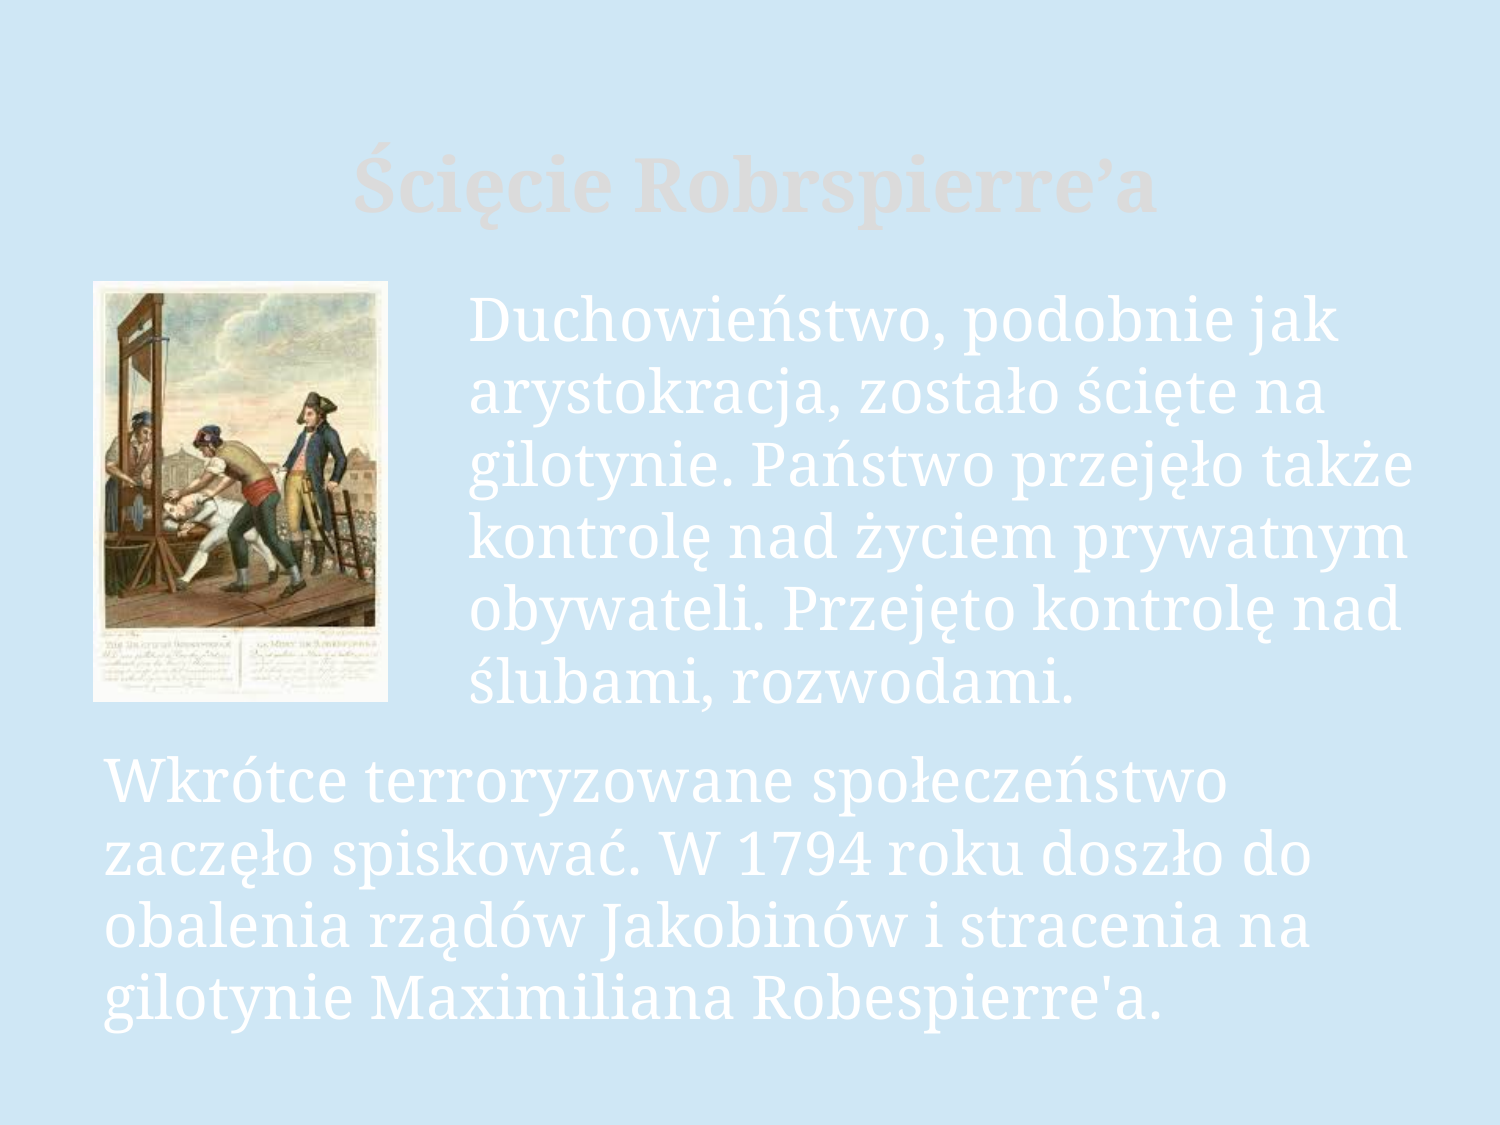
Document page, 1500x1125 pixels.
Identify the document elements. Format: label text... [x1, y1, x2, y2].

title Ścięcie Robrspierre’a [82, 82, 1432, 282]
picture [93, 281, 388, 702]
list Wkrótce terroryzowane społeczeństwo zaczęło spiskować. W 1794 roku doszło do obalenia rządów Jakobinów i stracenia na gilotynie Maximiliana Robespierre'a. [70, 550, 1348, 1079]
text_box Duchowieństwo, podobnie jak arystokracja, zostało ścięte na gilotynie. Państwo przejęło także kontrolę nad życiem prywatnym obywateli. Przejęto kontrolę nad ślubami, rozwodami. [410, 269, 1430, 727]
